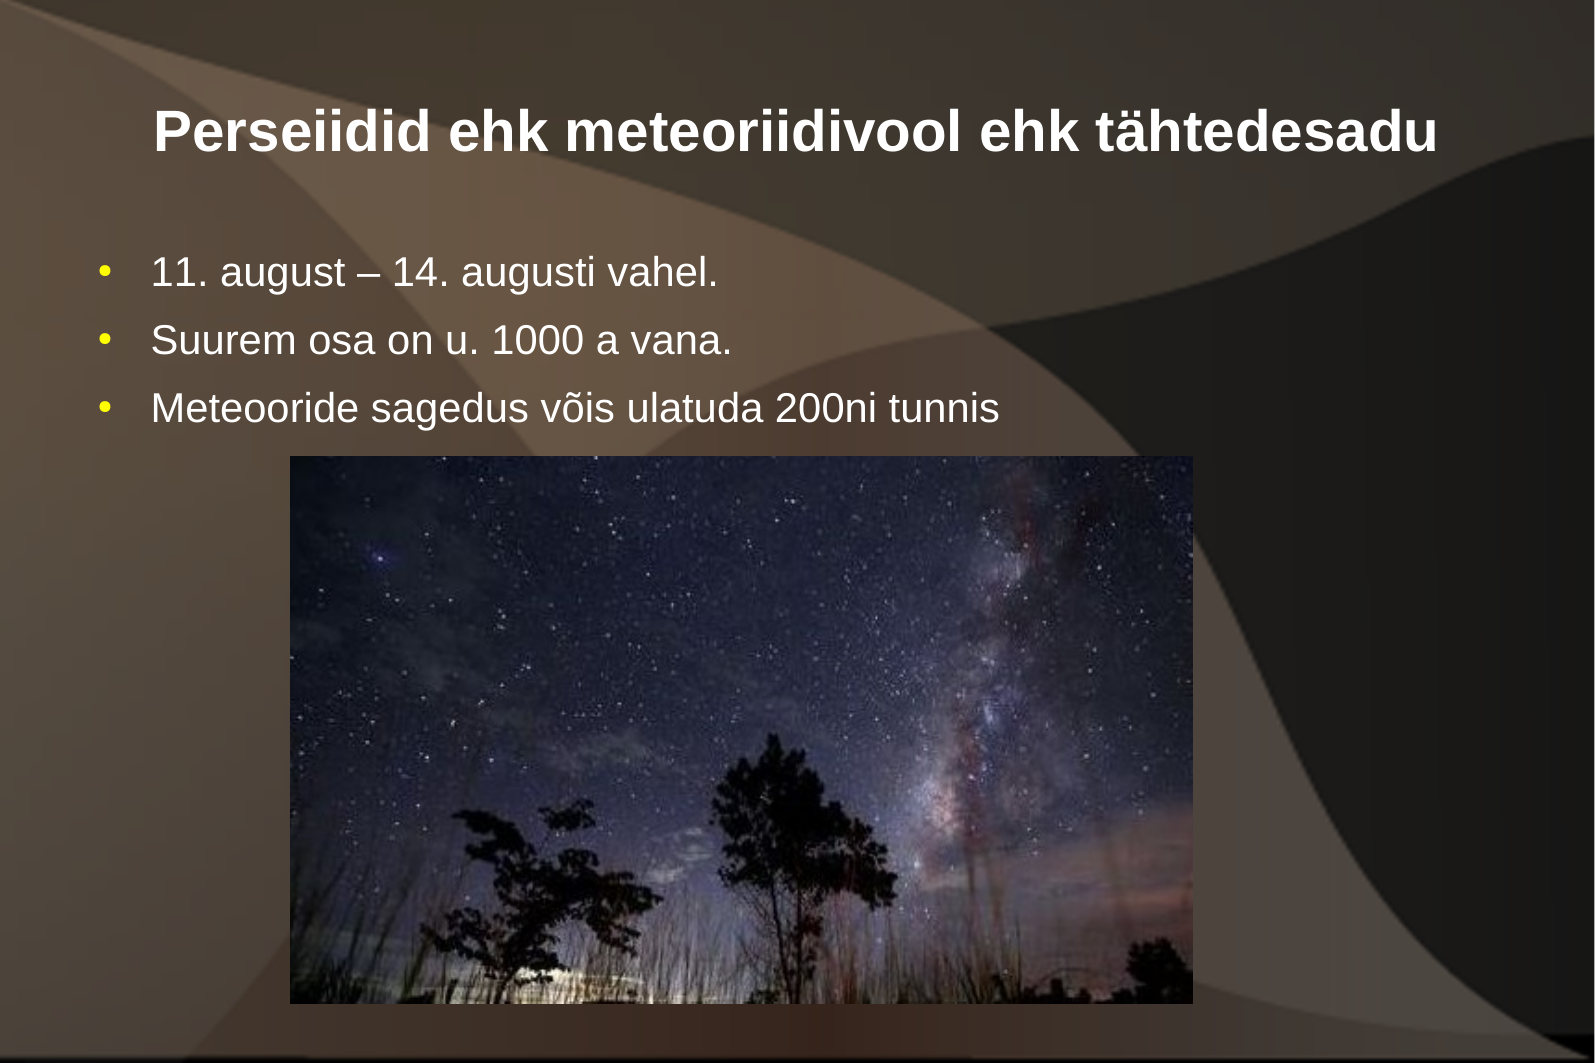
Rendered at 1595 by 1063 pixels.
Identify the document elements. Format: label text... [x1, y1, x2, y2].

title Perseiidid ehk meteoriidivool ehk tähtedesadu [79, 42, 1515, 220]
list 11. august – 14. augusti vahel. Suurem osa on u. 1000 a vana. Meteooride sagedus võis ulatuda 200ni tunnis [79, 248, 1335, 438]
picture [0, 0, 1595, 1063]
